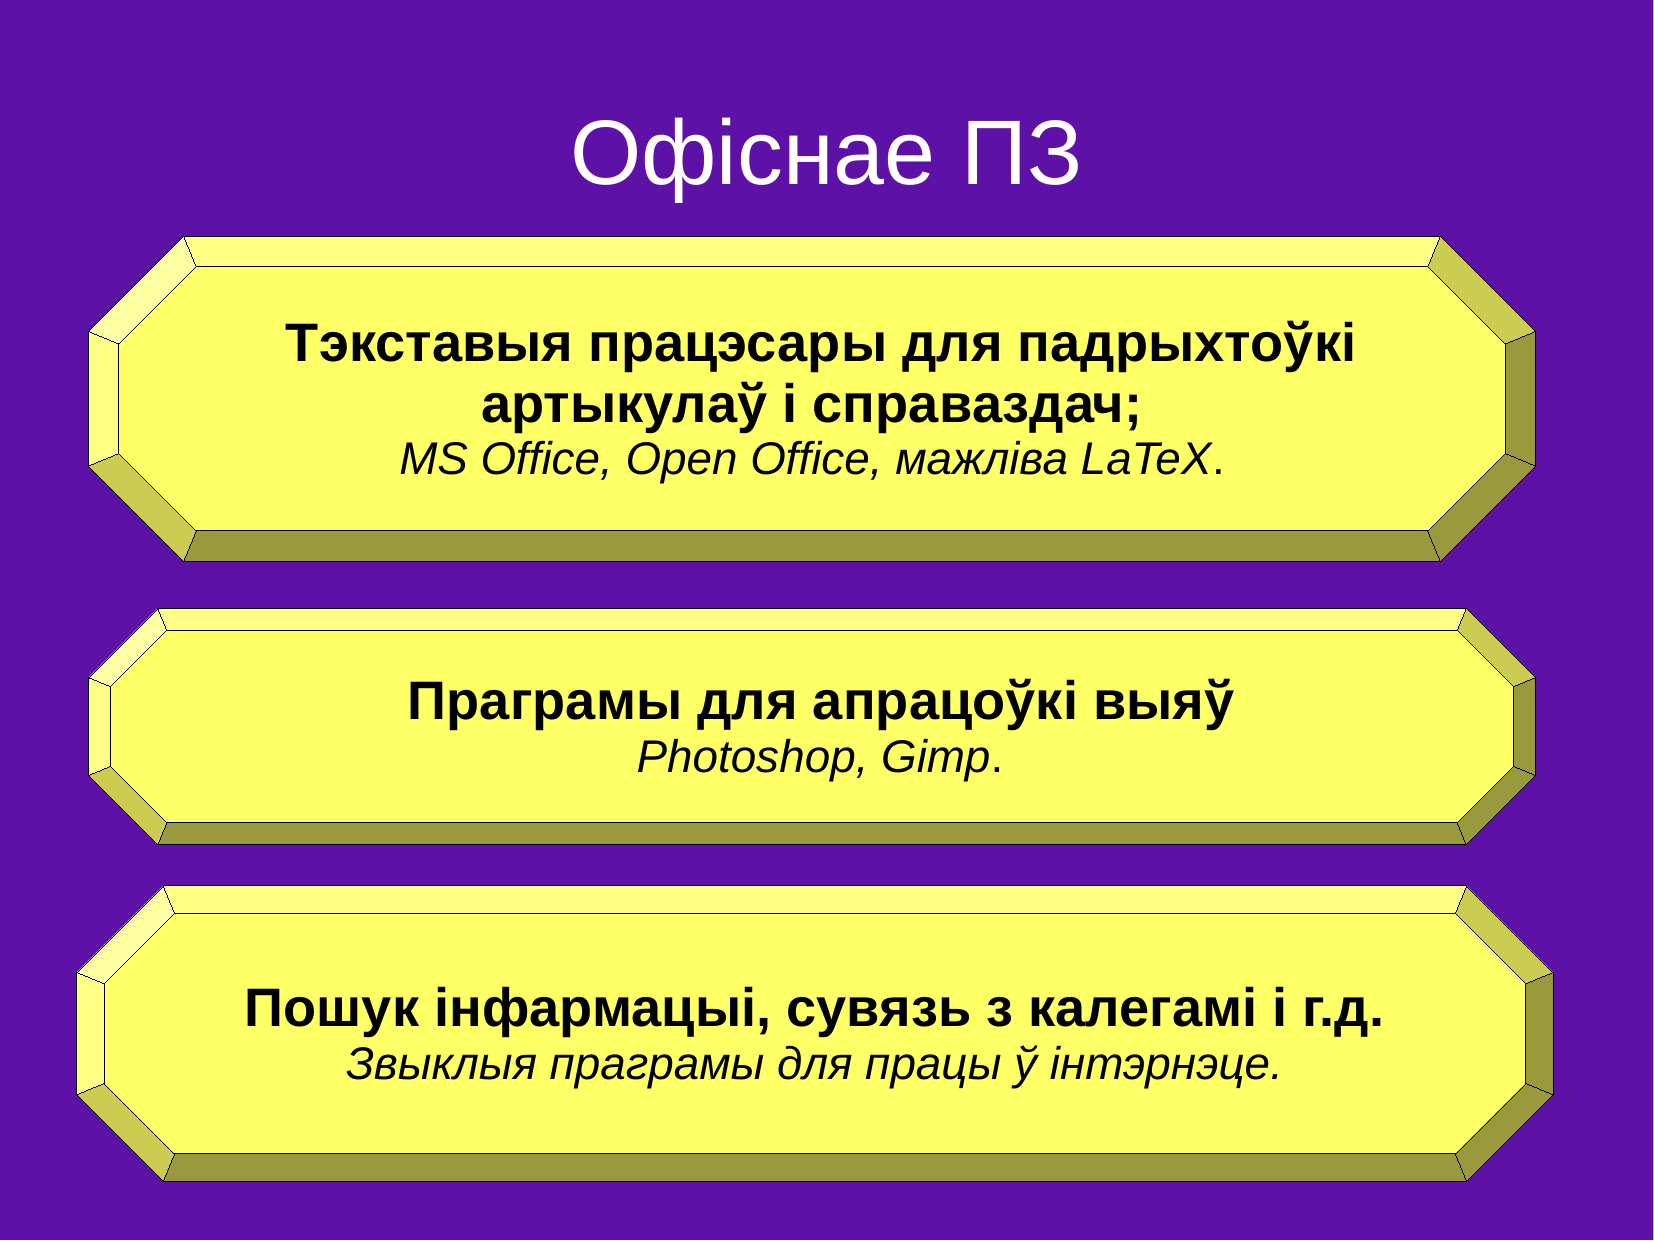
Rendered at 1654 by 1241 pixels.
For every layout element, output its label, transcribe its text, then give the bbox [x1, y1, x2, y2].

title Офіснае ПЗ [82, 56, 1571, 250]
text_box Пошук інфармацыі, сувязь з калегамі і г.д. Звыклыя праграмы для працы ў інтэрнэце. [105, 914, 1525, 1153]
text_box Тэкставыя працэсары для падрыхтоўкі артыкулаў і справаздач; MS Office, Open Office, мажліва LaTeX. [119, 267, 1505, 530]
text_box Праграмы для апрацоўкі выяў Photoshop, Gimp. [111, 631, 1513, 822]
